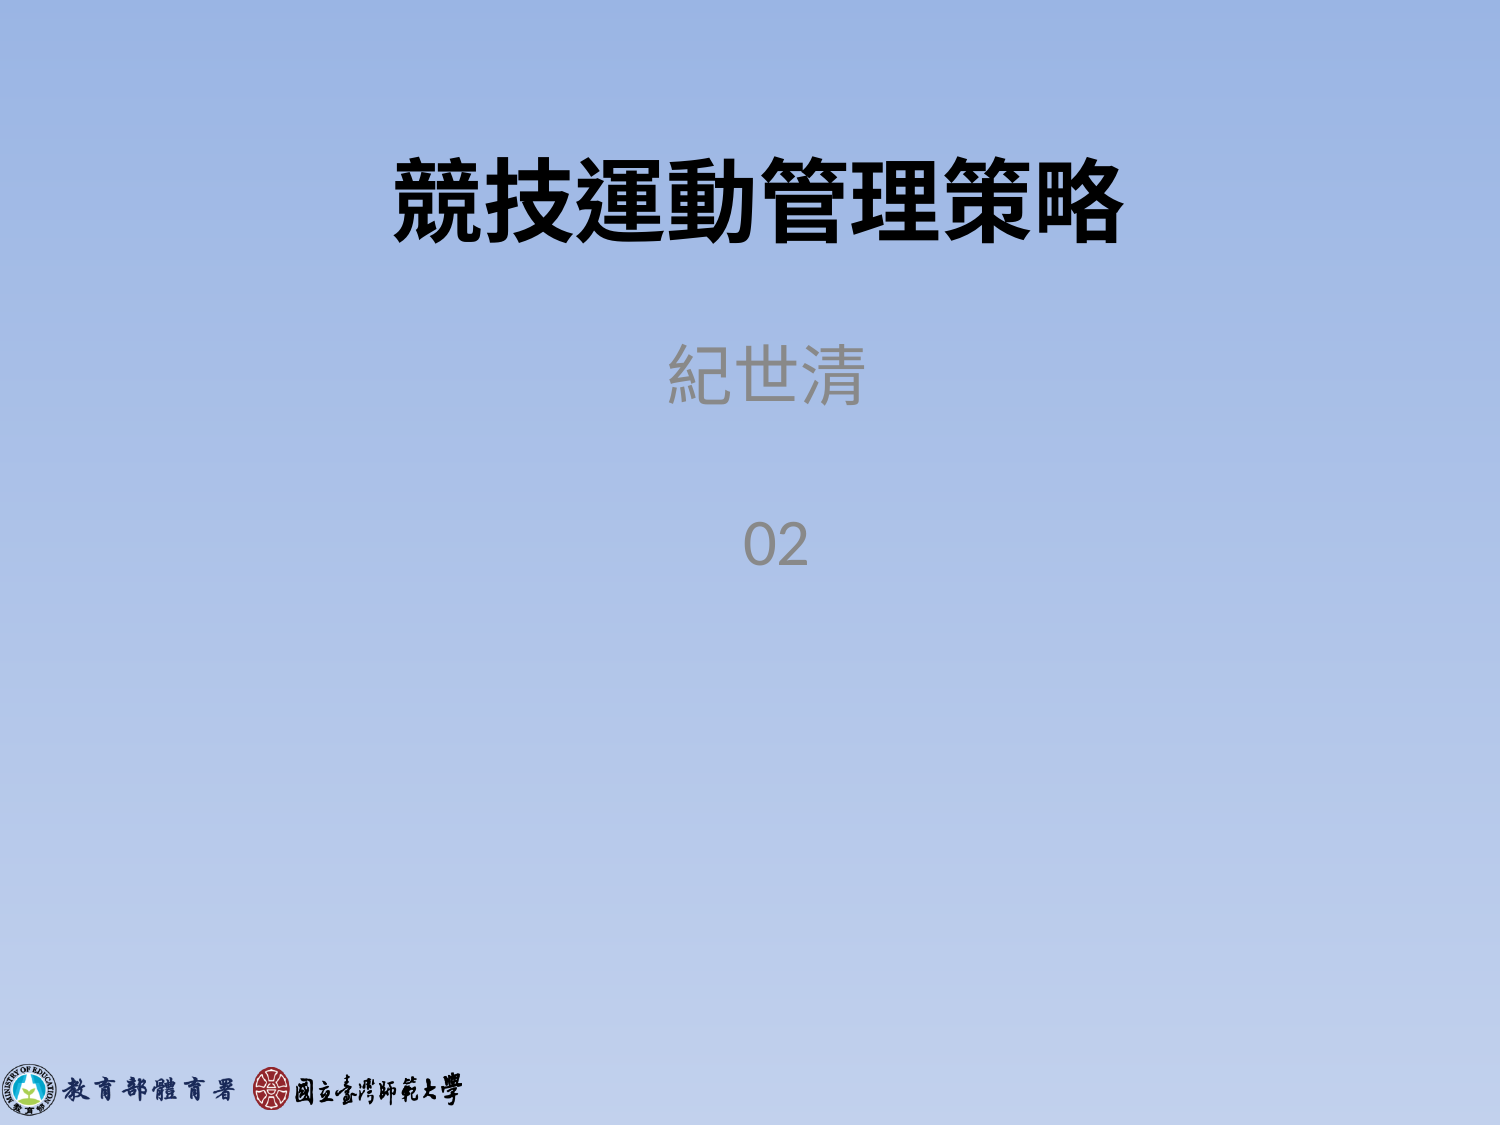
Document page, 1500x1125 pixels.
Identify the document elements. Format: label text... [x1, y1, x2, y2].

text_box 02 [251, 491, 1302, 598]
subtitle 紀世清 [242, 326, 1293, 433]
title 競技運動管理策略 [121, 78, 1397, 320]
picture [253, 1067, 462, 1110]
picture [0, 1051, 243, 1125]
